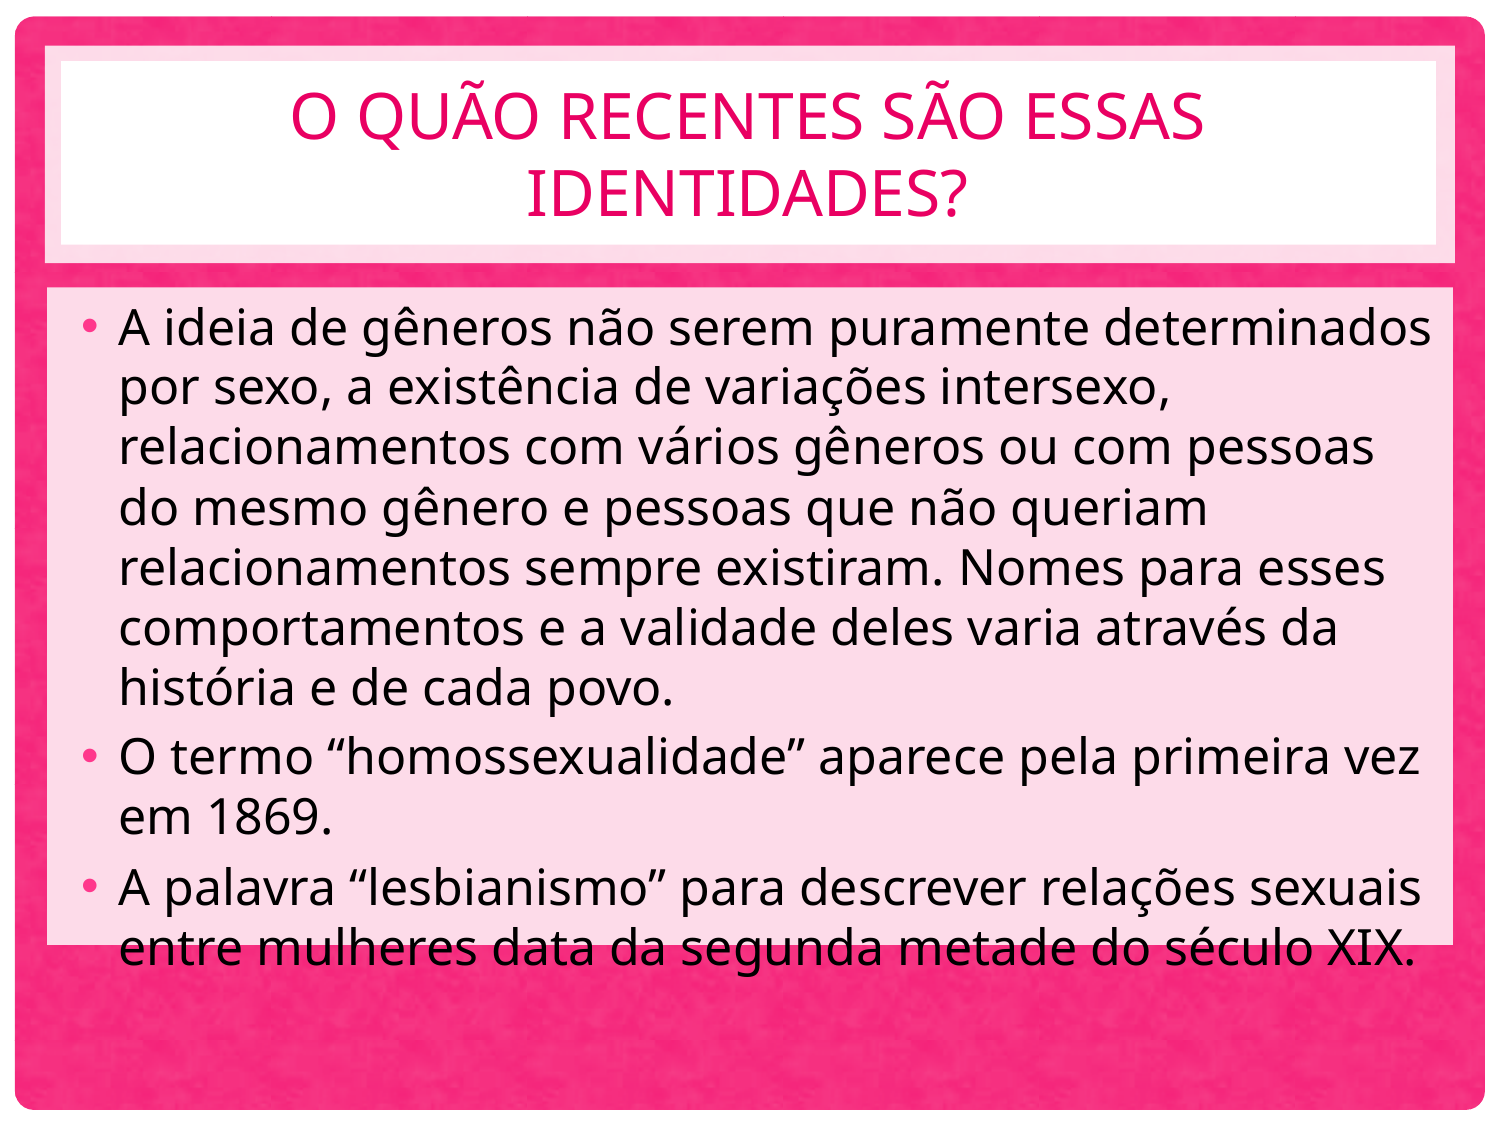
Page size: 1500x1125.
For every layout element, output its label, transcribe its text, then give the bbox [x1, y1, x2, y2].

title O quão recentes são essas identidades? [69, 66, 1425, 238]
list A ideia de gêneros não serem puramente determinados por sexo, a existência de variações intersexo, relacionamentos com vários gêneros ou com pessoas do mesmo gênero e pessoas que não queriam relacionamentos sempre existiram. Nomes para esses comportamentos e a validade deles varia através da história e de cada povo. O termo “homossexualidade” aparece pela primeira vez em 1869. A palavra “lesbianismo” para descrever relações sexuais entre mulheres data da segunda metade do século XIX. [47, 287, 1453, 945]
picture [14, 16, 1485, 1110]
